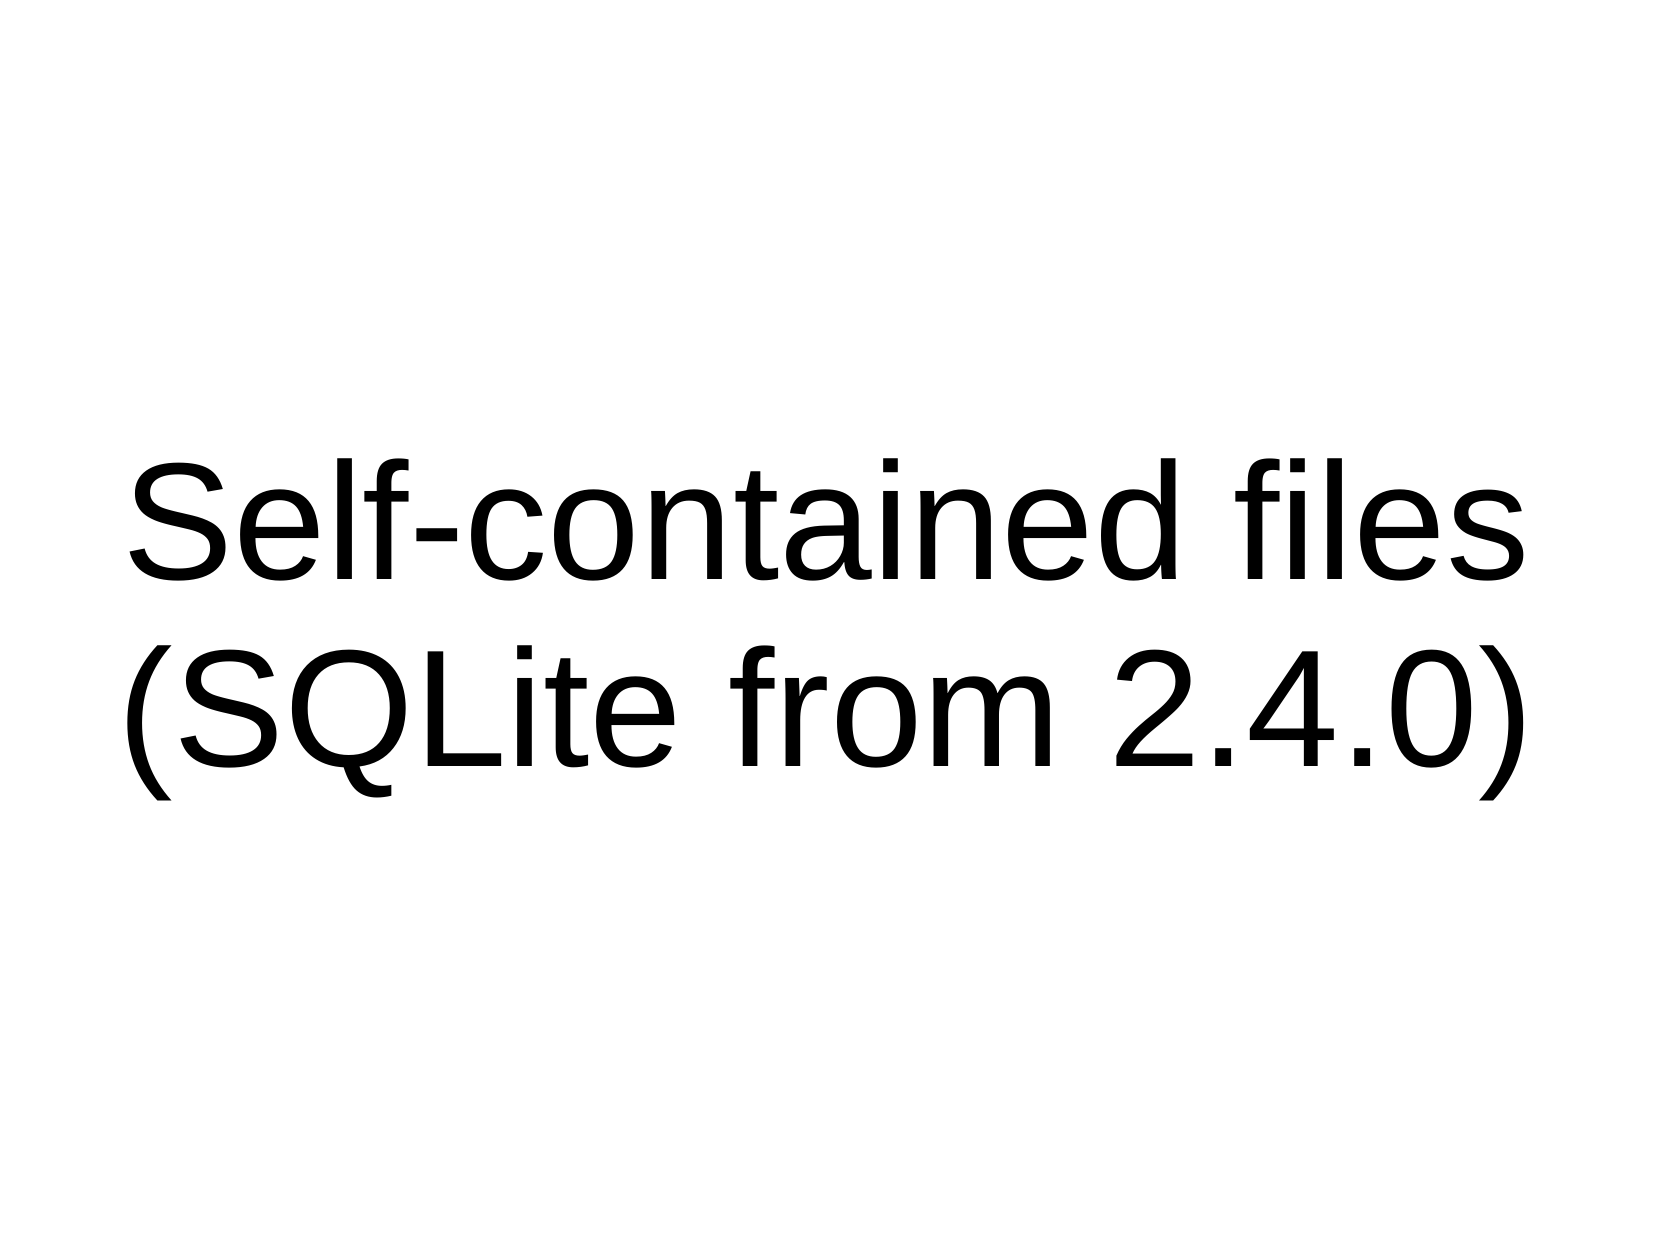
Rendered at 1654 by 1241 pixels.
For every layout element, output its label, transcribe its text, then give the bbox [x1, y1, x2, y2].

title Self-contained files (SQLite from 2.4.0) [82, 56, 1571, 1174]
